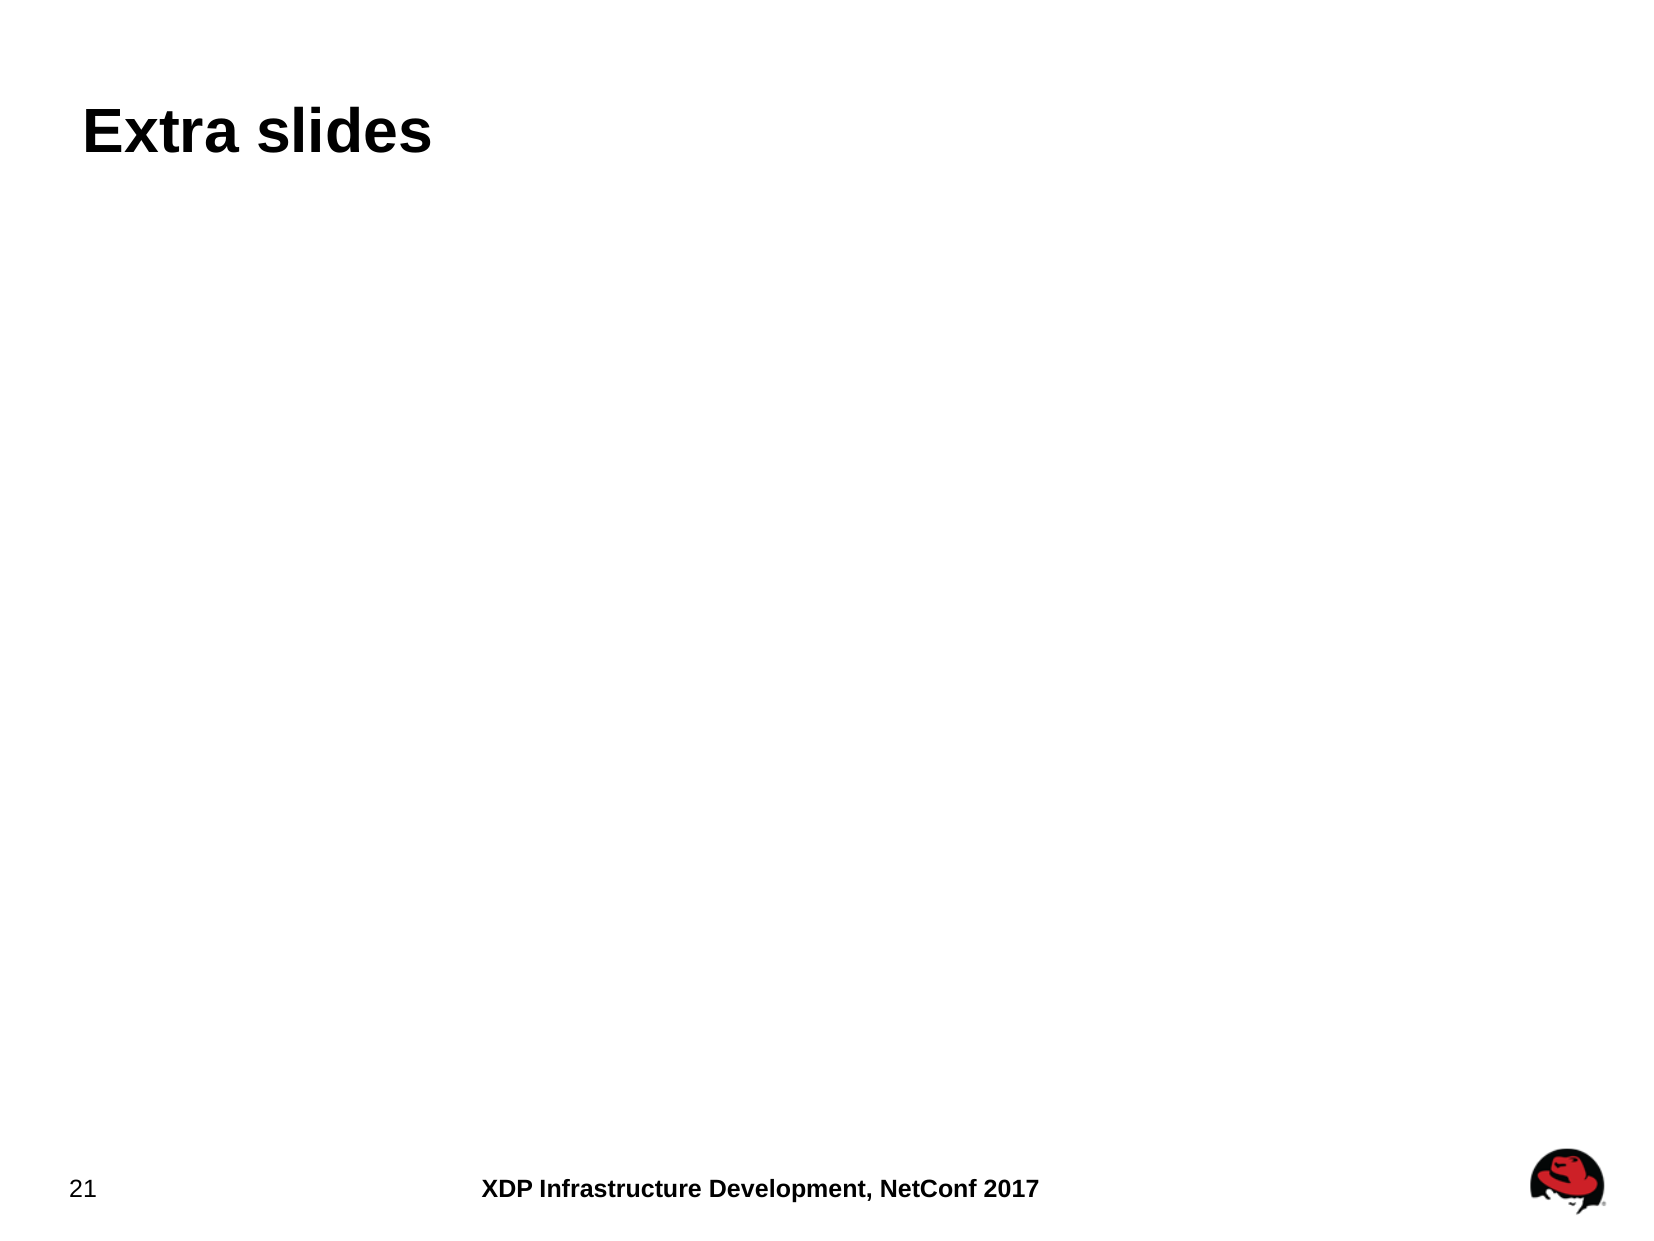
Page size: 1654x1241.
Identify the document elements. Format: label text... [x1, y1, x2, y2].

title Extra slides [82, 37, 1571, 226]
picture [1529, 1146, 1612, 1224]
